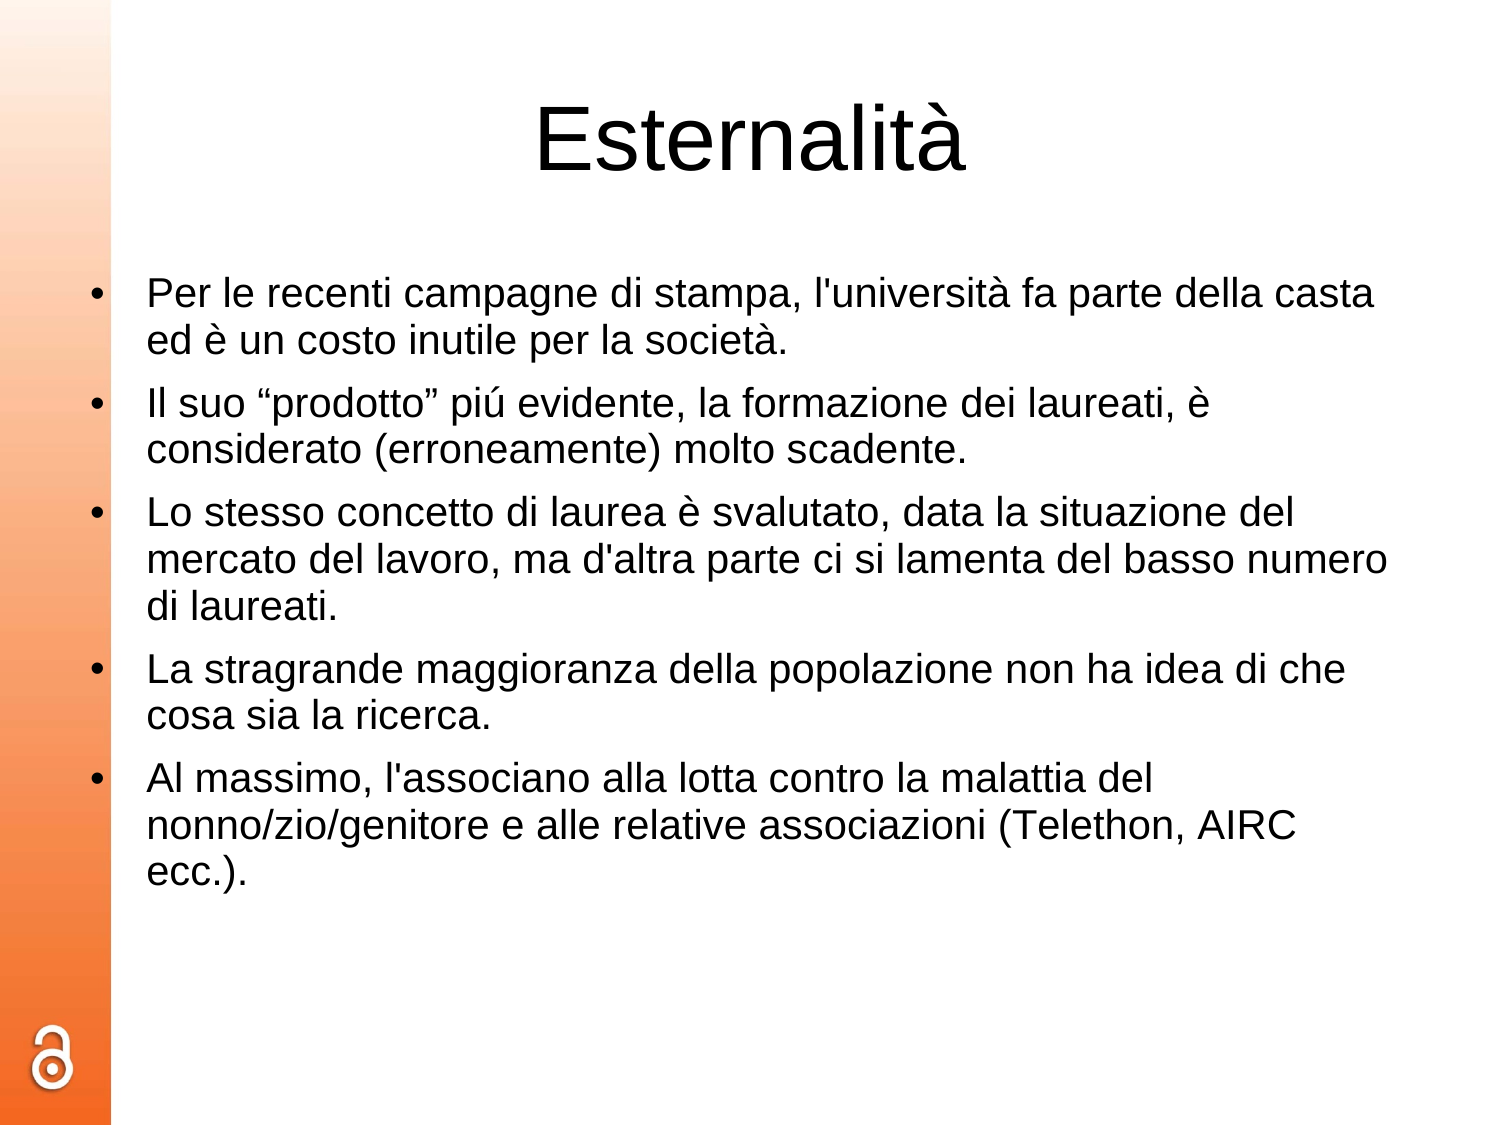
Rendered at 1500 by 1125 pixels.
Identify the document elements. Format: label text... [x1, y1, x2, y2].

list Per le recenti campagne di stampa, l'università fa parte della casta ed è un costo inutile per la società. Il suo “prodotto” piú evidente, la formazione dei laureati, è considerato (erroneamente) molto scadente. Lo stesso concetto di laurea è svalutato, data la situazione del mercato del lavoro, ma d'altra parte ci si lamenta del basso numero di laureati. La stragrande maggioranza della popolazione non ha idea di che cosa sia la ricerca. Al massimo, l'associano alla lotta contro la malattia del nonno/zio/genitore e alle relative associazioni (Telethon, AIRC ecc.). [75, 262, 1426, 1005]
picture [0, 0, 1500, 1125]
title Esternalità [75, 45, 1426, 233]
